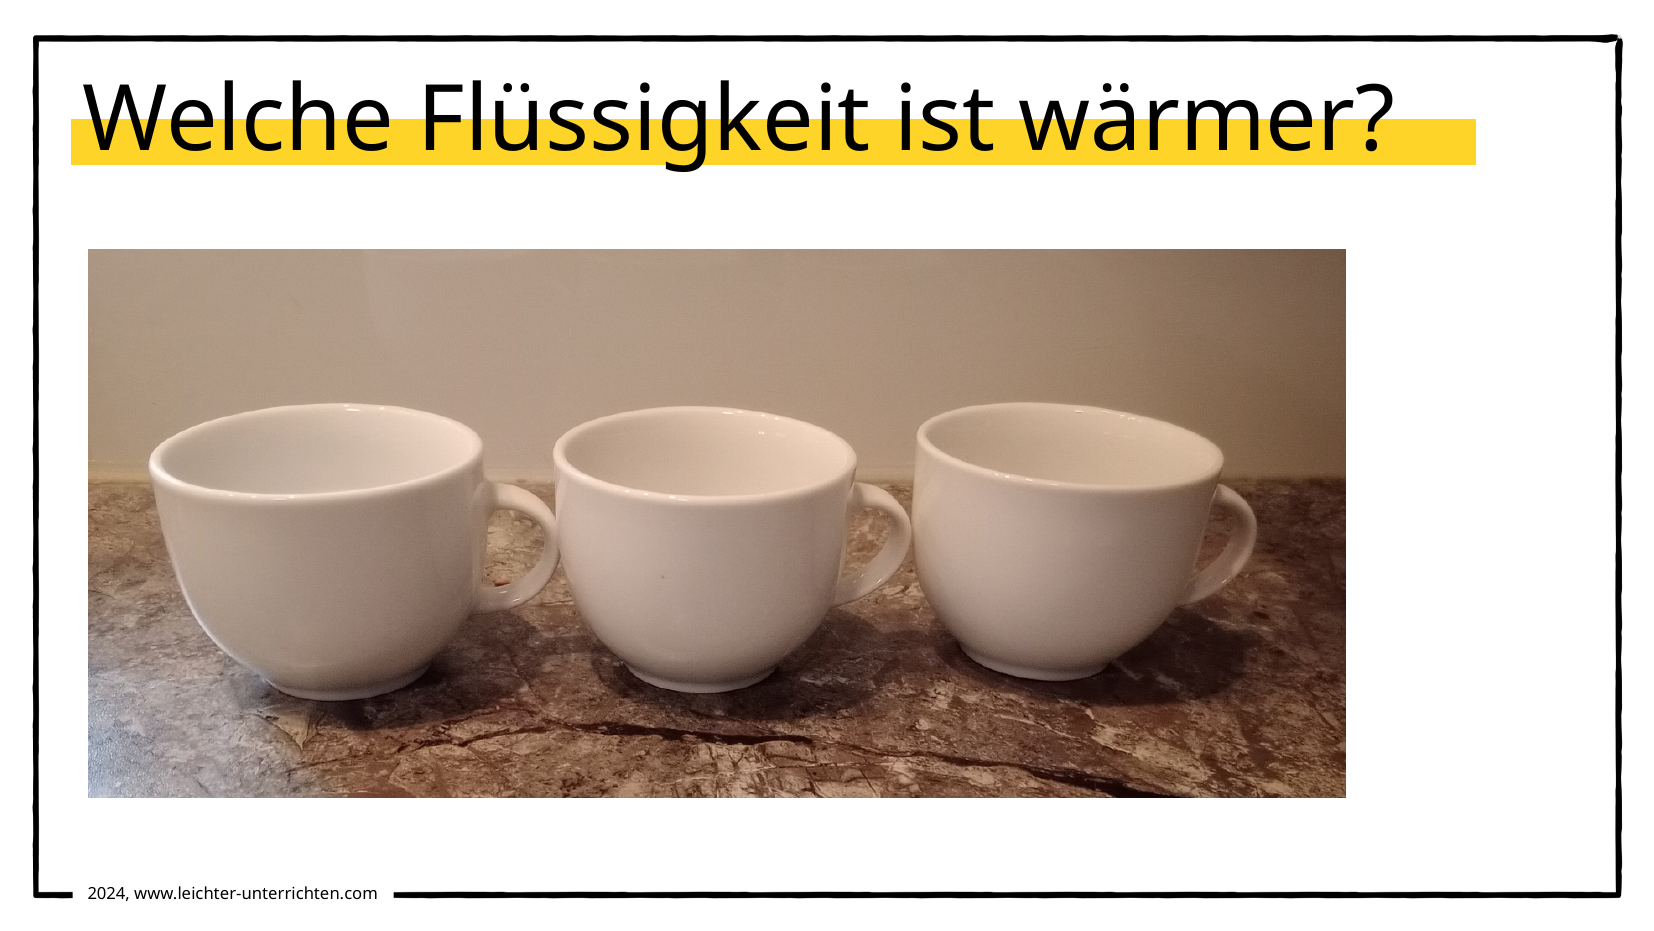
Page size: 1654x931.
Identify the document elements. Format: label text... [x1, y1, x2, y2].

picture [29, 32, 1625, 901]
title Welche Flüssigkeit ist wärmer? [82, 37, 1571, 193]
